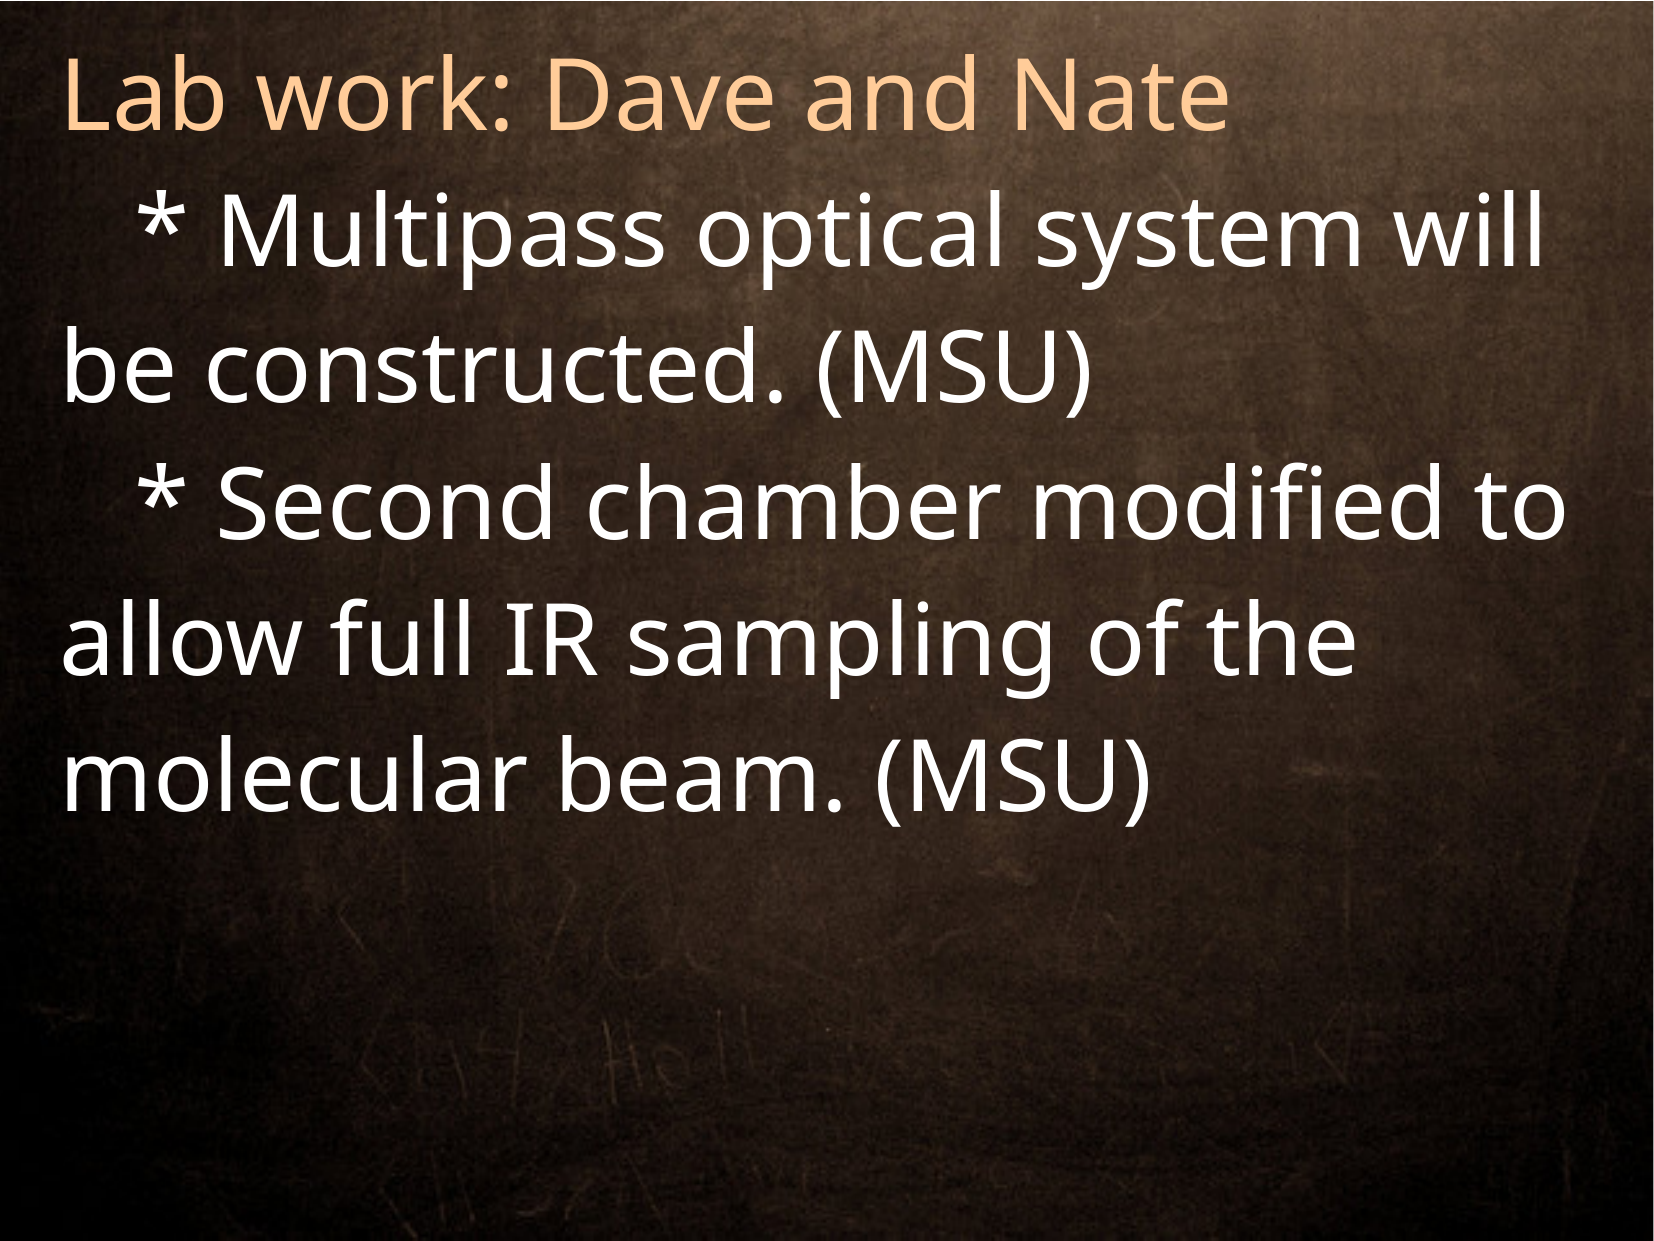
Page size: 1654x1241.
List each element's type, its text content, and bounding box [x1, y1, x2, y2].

text_box Lab work: Dave and Nate * Multipass optical system will be constructed. (MSU) * Second chamber modified to allow full IR sampling of the molecular beam. (MSU) [45, 16, 1606, 868]
picture [0, 1, 1654, 1241]
